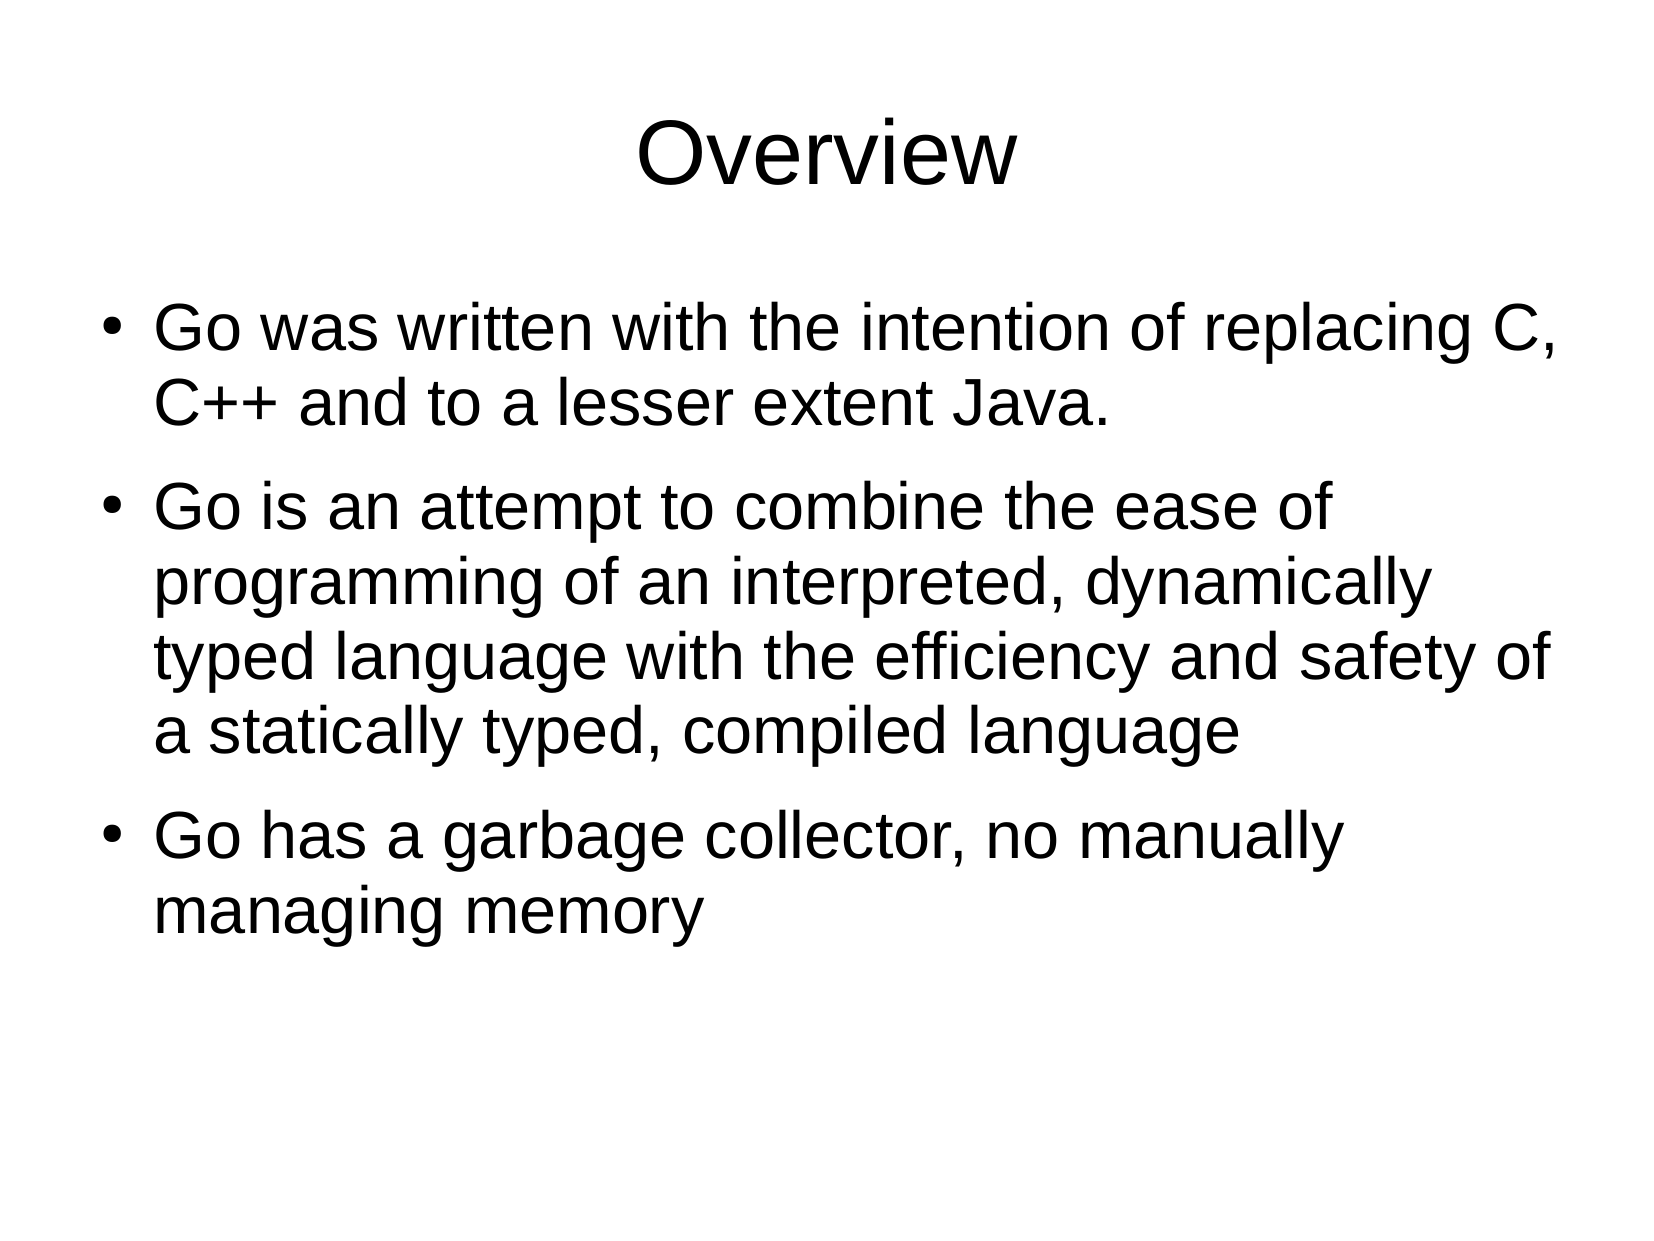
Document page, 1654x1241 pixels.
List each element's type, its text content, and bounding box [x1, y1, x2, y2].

title Overview [82, 49, 1571, 257]
list Go was written with the intention of replacing C, C++ and to a lesser extent Java. Go is an attempt to combine the ease of programming of an interpreted, dynamically typed language with the efficiency and safety of a statically typed, compiled language Go has a garbage collector, no manually managing memory [82, 290, 1571, 1010]
